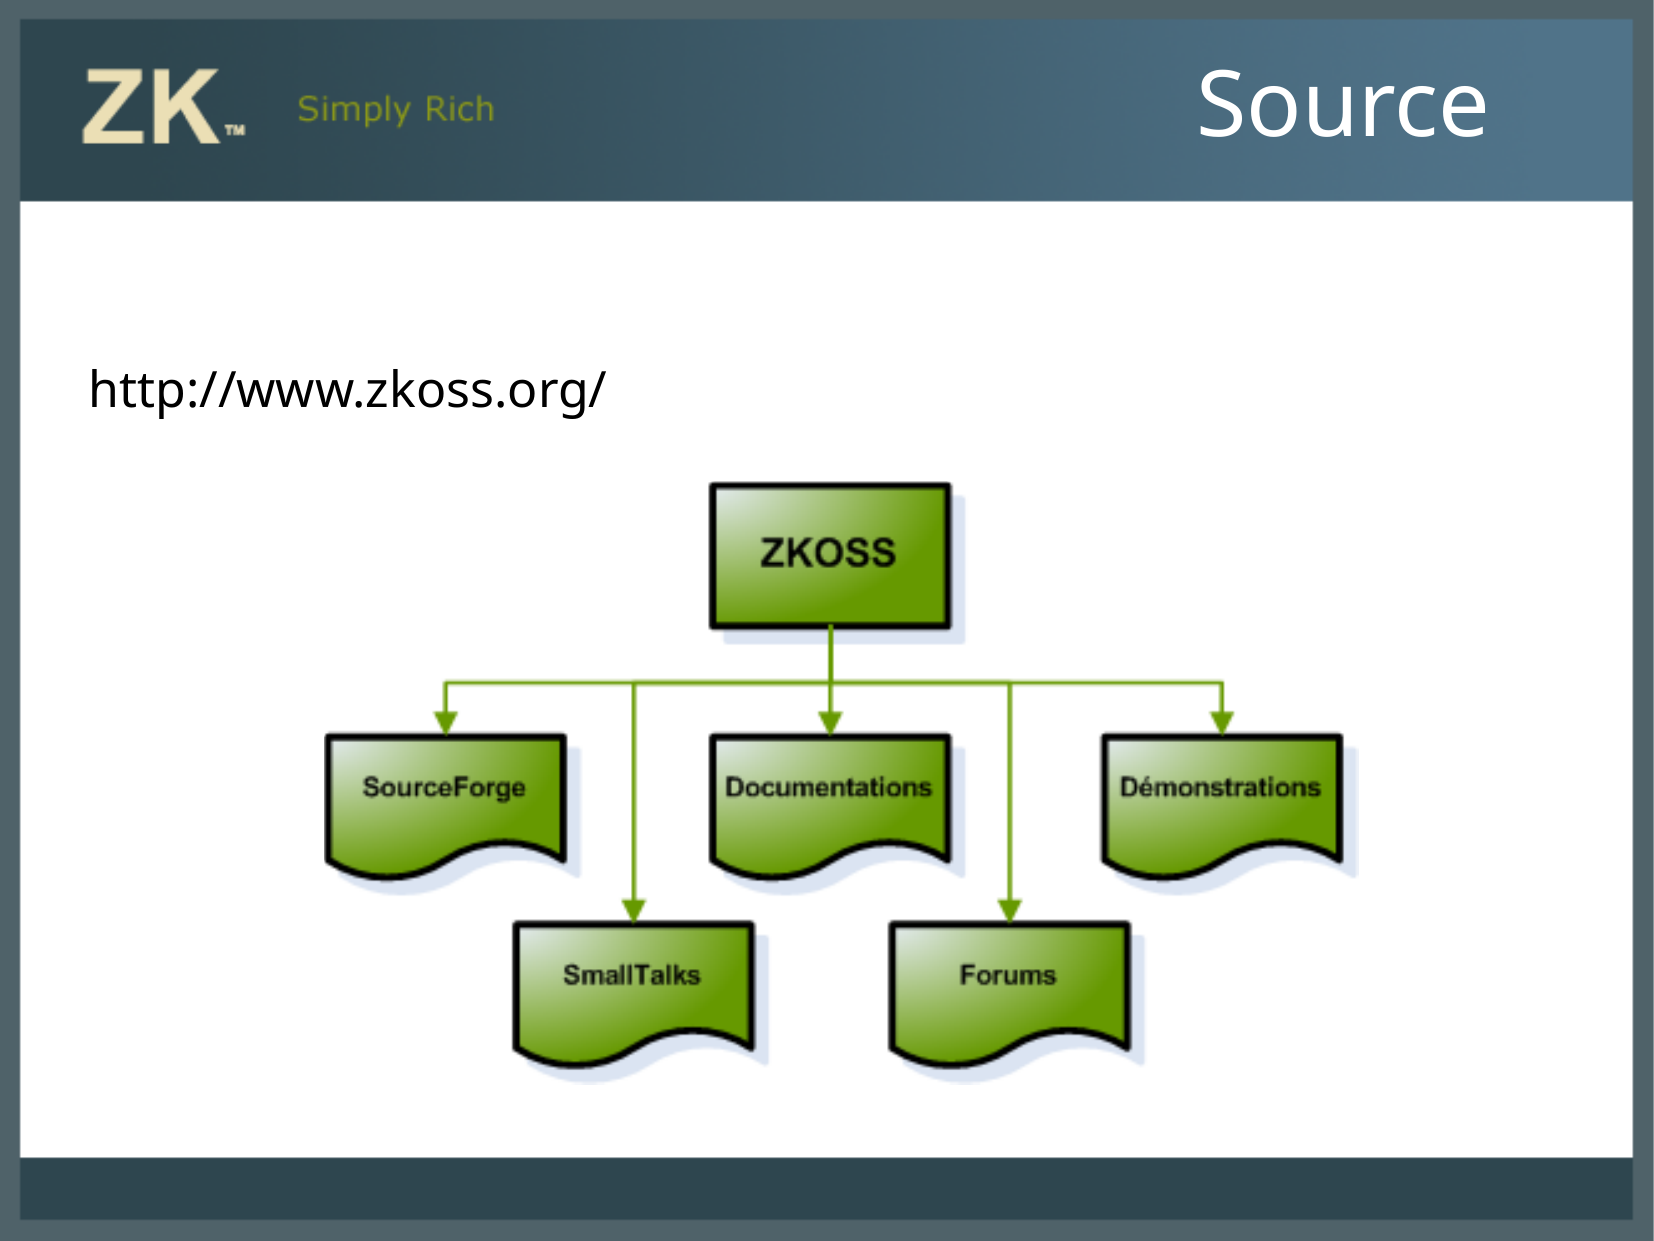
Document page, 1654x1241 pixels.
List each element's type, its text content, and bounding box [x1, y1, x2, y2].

picture [0, 0, 1654, 1241]
list http://www.zkoss.org/ [70, 354, 780, 449]
title Source [1062, 30, 1625, 172]
